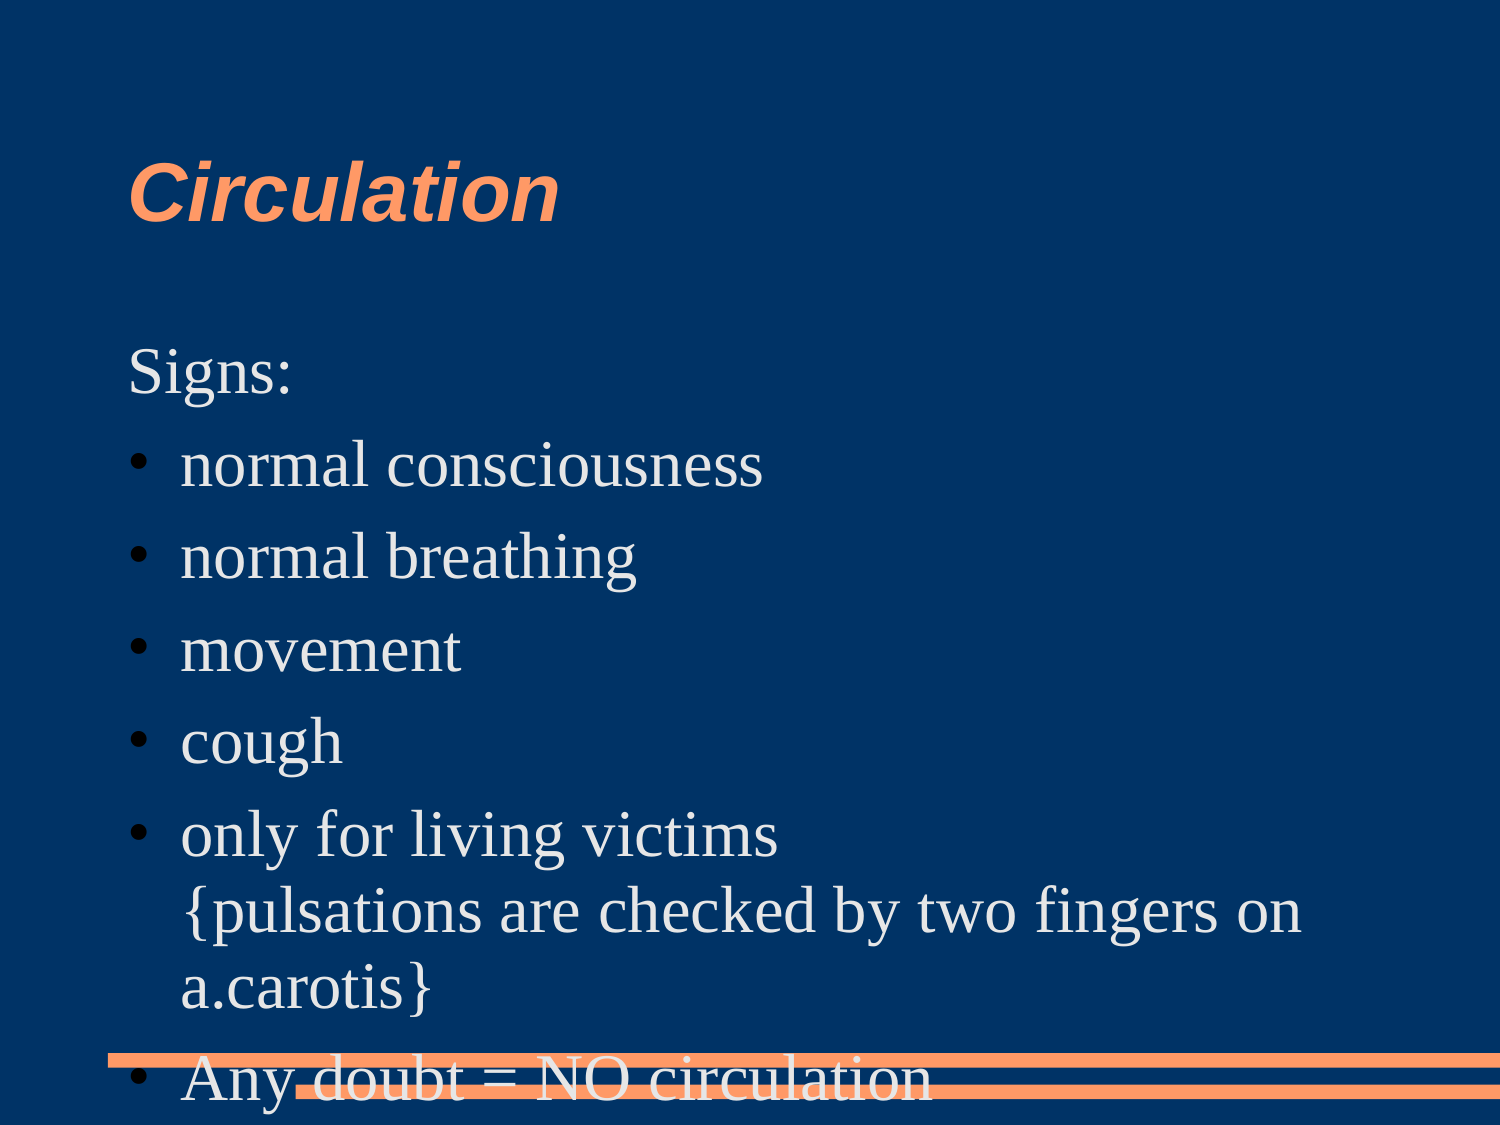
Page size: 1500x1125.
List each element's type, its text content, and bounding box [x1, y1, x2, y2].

list Signs: normal consciousness normal breathing movement cough only for living victims {pulsations are checked by two fingers on a.carotis} Any doubt = NO circulation [112, 324, 1388, 1125]
title Circulation [112, 99, 1388, 288]
